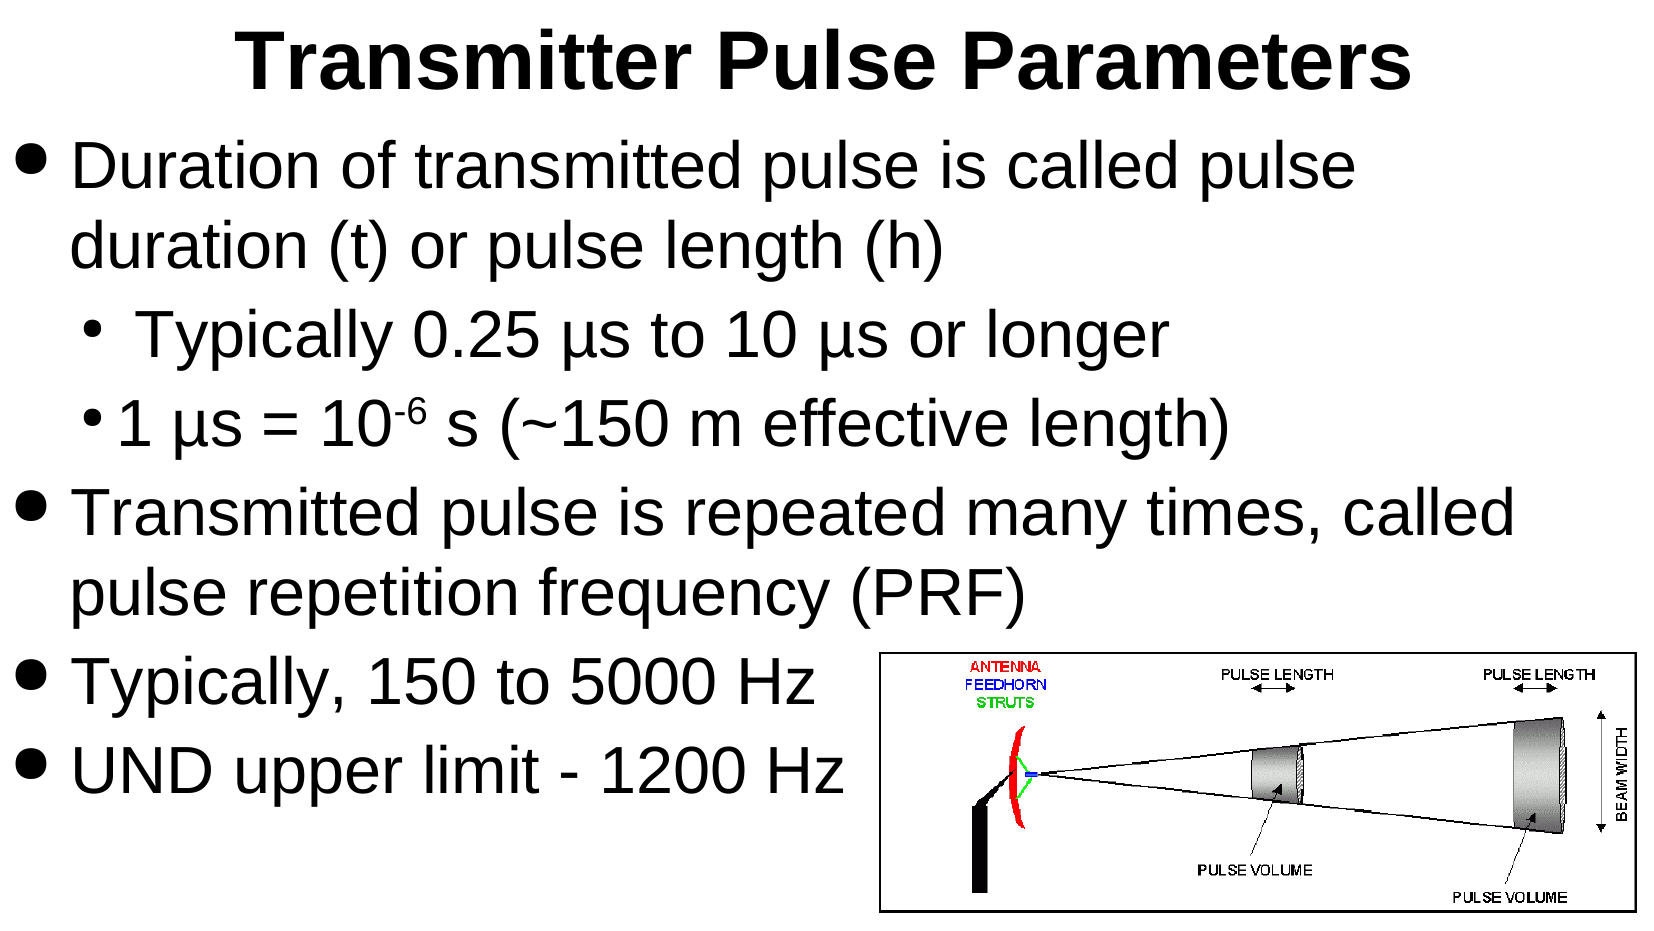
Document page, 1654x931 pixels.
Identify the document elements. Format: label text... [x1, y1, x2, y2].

text_box Duration of transmitted pulse is called pulse duration (t) or pulse length (h) Typically 0.25 µs to 10 µs or longer 1 µs = 10-6 s (~150 m effective length) Transmitted pulse is repeated many times, called pulse repetition frequency (PRF) Typically, 150 to 5000 Hz UND upper limit - 1200 Hz [0, 114, 1576, 814]
title Transmitter Pulse Parameters [0, 5, 1654, 107]
picture [862, 637, 1654, 931]
